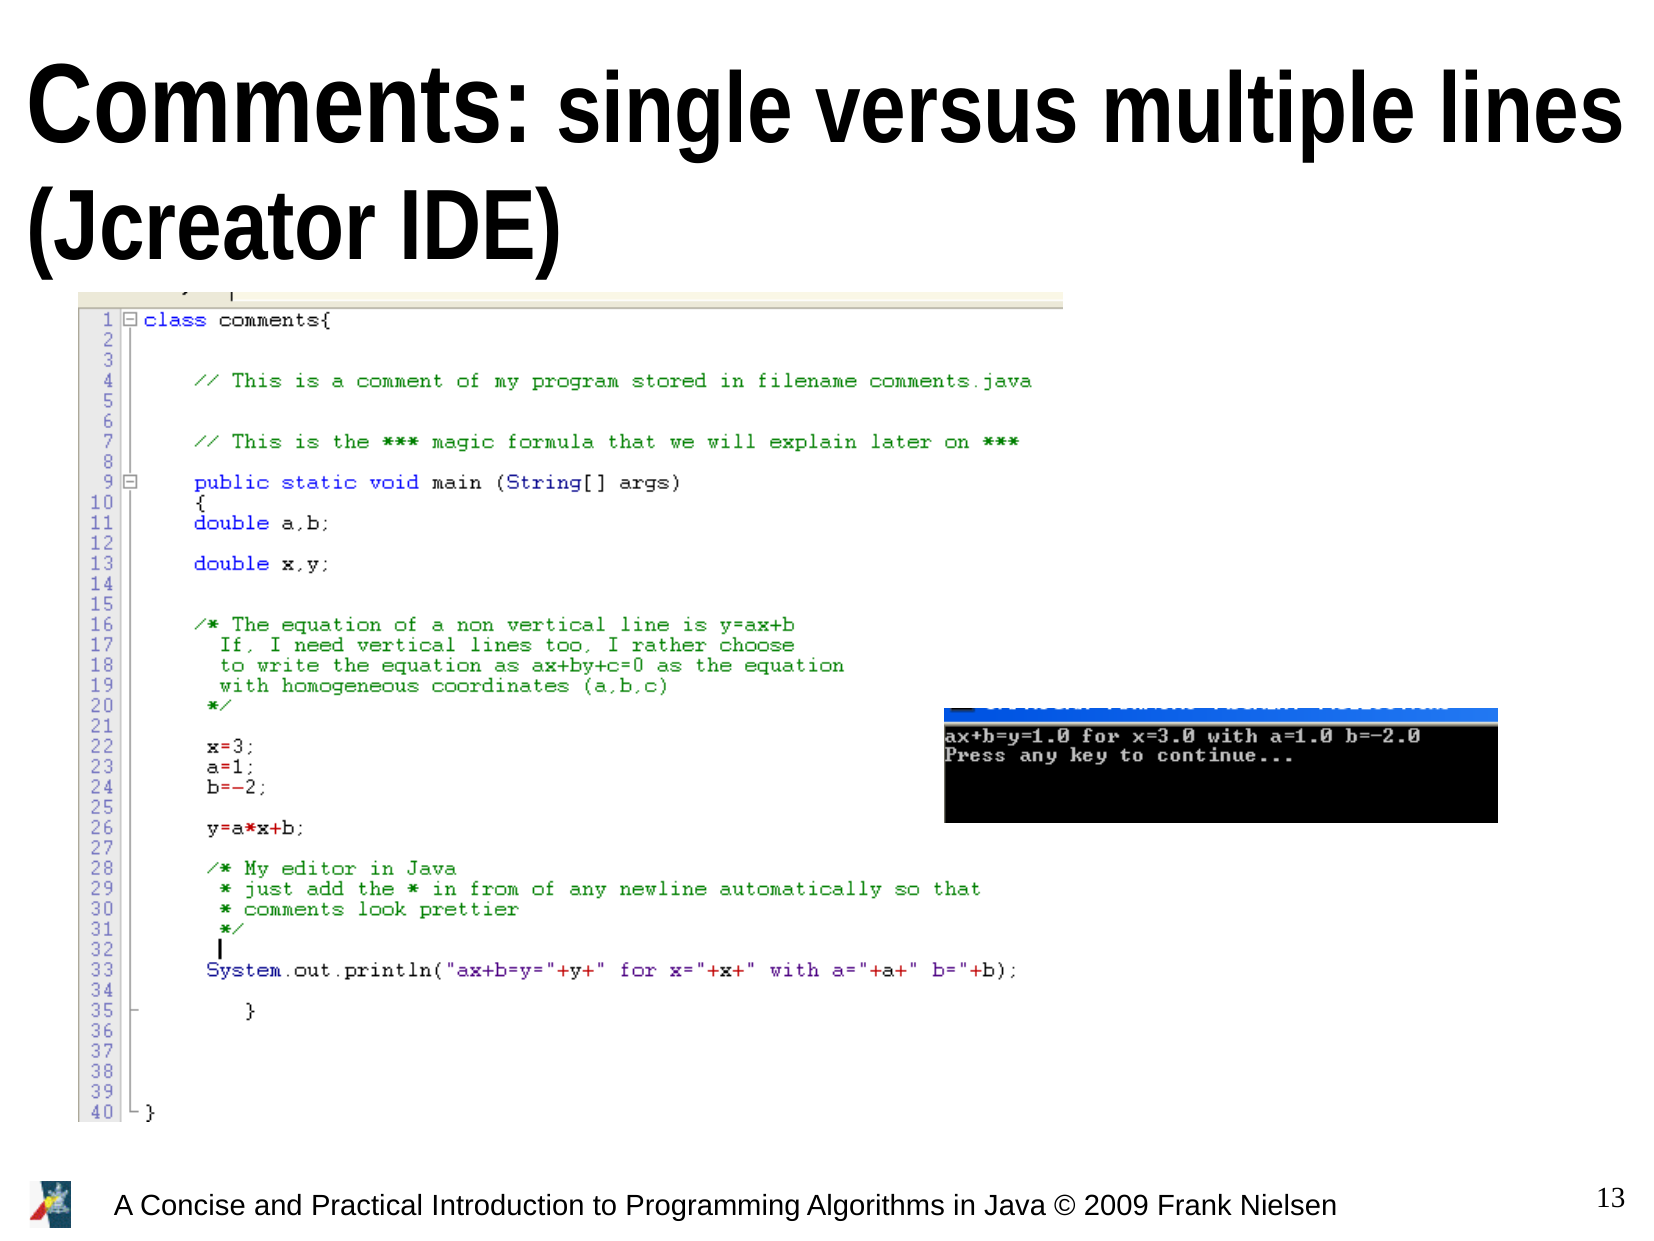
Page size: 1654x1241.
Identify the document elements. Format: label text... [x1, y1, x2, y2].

picture [78, 292, 1498, 1123]
picture [29, 1181, 71, 1228]
text_box Comments: single versus multiple lines (Jcreator IDE) [11, 29, 1641, 288]
